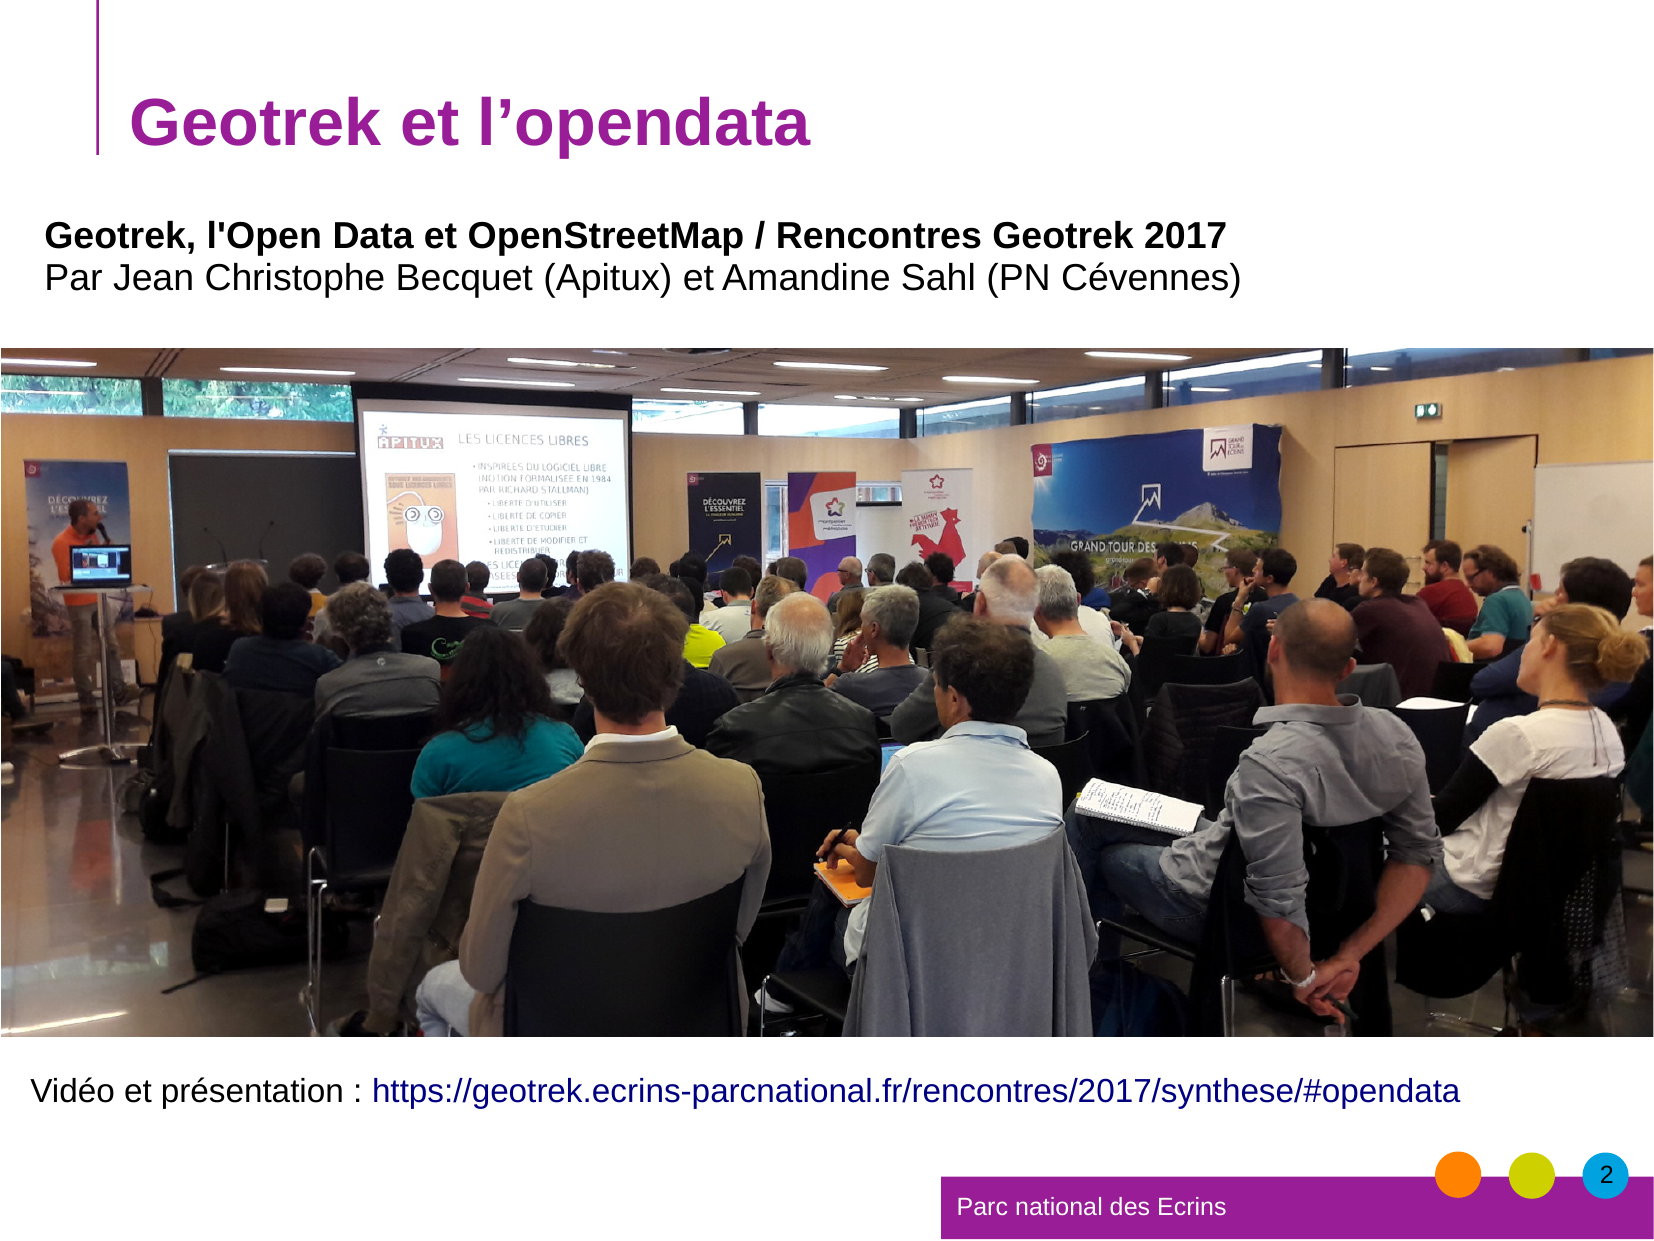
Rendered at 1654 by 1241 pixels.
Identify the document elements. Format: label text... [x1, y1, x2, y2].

title Geotrek et l’opendata [129, 11, 1619, 160]
text_box Geotrek, l'Open Data et OpenStreetMap / Rencontres Geotrek 2017 Par Jean Christophe Becquet (Apitux) et Amandine Sahl (PN Cévennes) [29, 206, 1258, 306]
picture [1, 348, 1654, 1037]
text_box Vidéo et présentation : https://geotrek.ecrins-parcnational.fr/rencontres/2017/synthese/#opendata [15, 1065, 1487, 1118]
